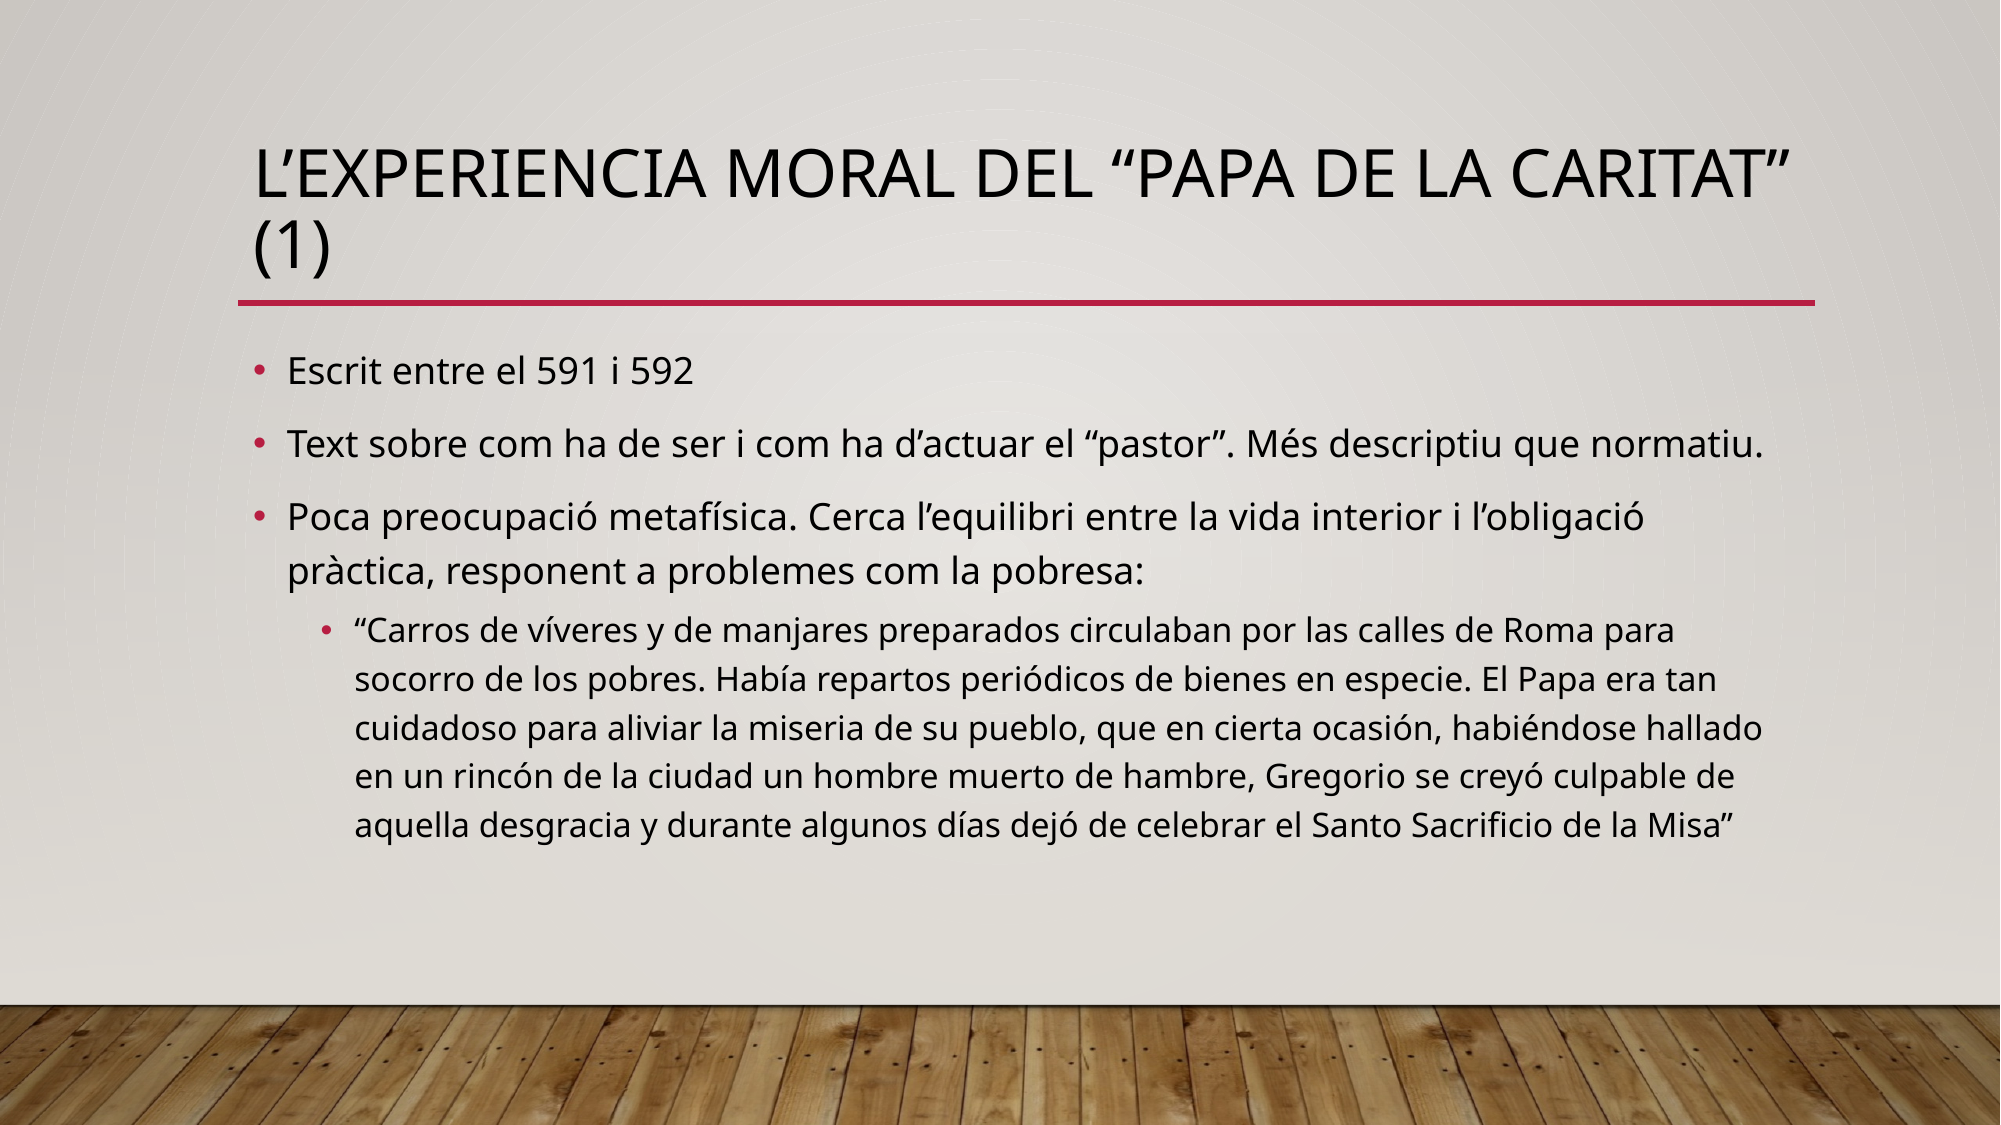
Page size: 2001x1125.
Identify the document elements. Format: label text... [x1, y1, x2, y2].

title L’experiencia moral del “papa de la caritat” (1) [238, 131, 1814, 305]
picture [0, 1005, 2000, 1125]
list Escrit entre el 591 i 592 Text sobre com ha de ser i com ha d’actuar el “pastor”. Més descriptiu que normatiu. Poca preocupació metafísica. Cerca l’equilibri entre la vida interior i l’obligació pràctica, responent a problemes com la pobresa: “Carros de víveres y de manjares preparados circulaban por las calles de Roma para socorro de los pobres. Había repartos periódicos de bienes en especie. El Papa era tan cuidadoso para aliviar la miseria de su pueblo, que en cierta ocasión, habiéndose hallado en un rincón de la ciudad un hombre muerto de hambre, Gregorio se creyó culpable de aquella desgracia y durante algunos días dejó de celebrar el Santo Sacrificio de la Misa” [238, 330, 1814, 897]
